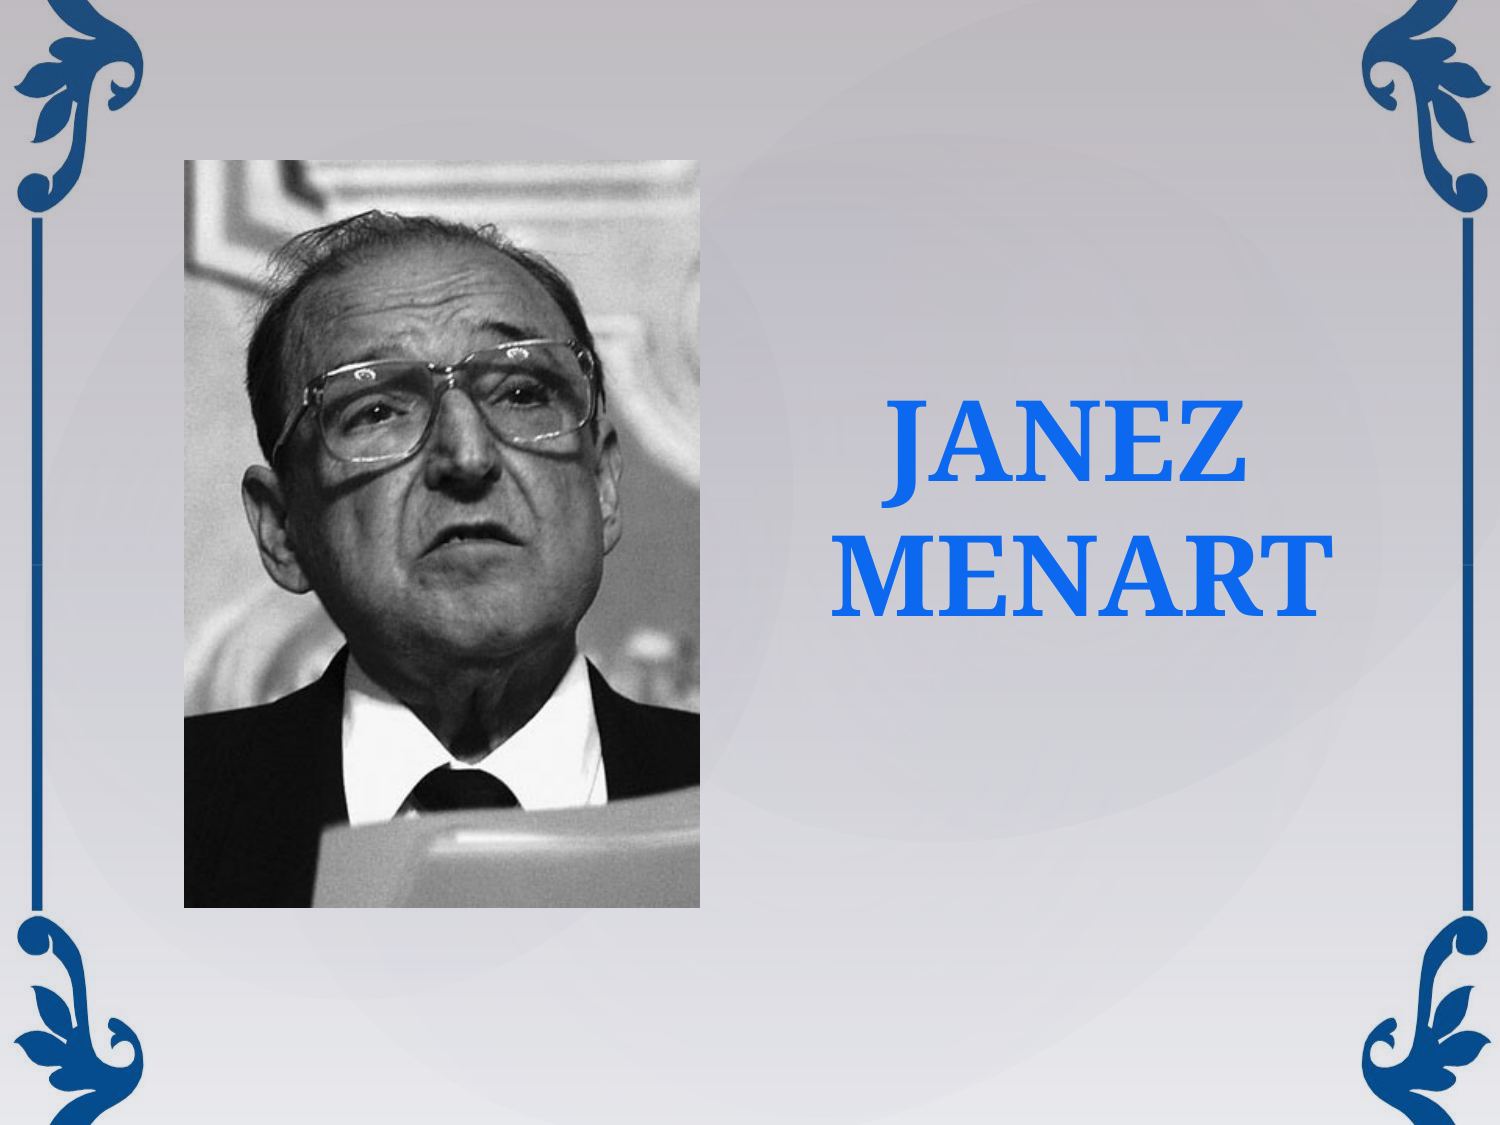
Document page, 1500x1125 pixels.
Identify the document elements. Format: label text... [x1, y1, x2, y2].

text_box JANEZ MENART [785, 361, 1350, 647]
picture [0, 160, 1500, 1125]
